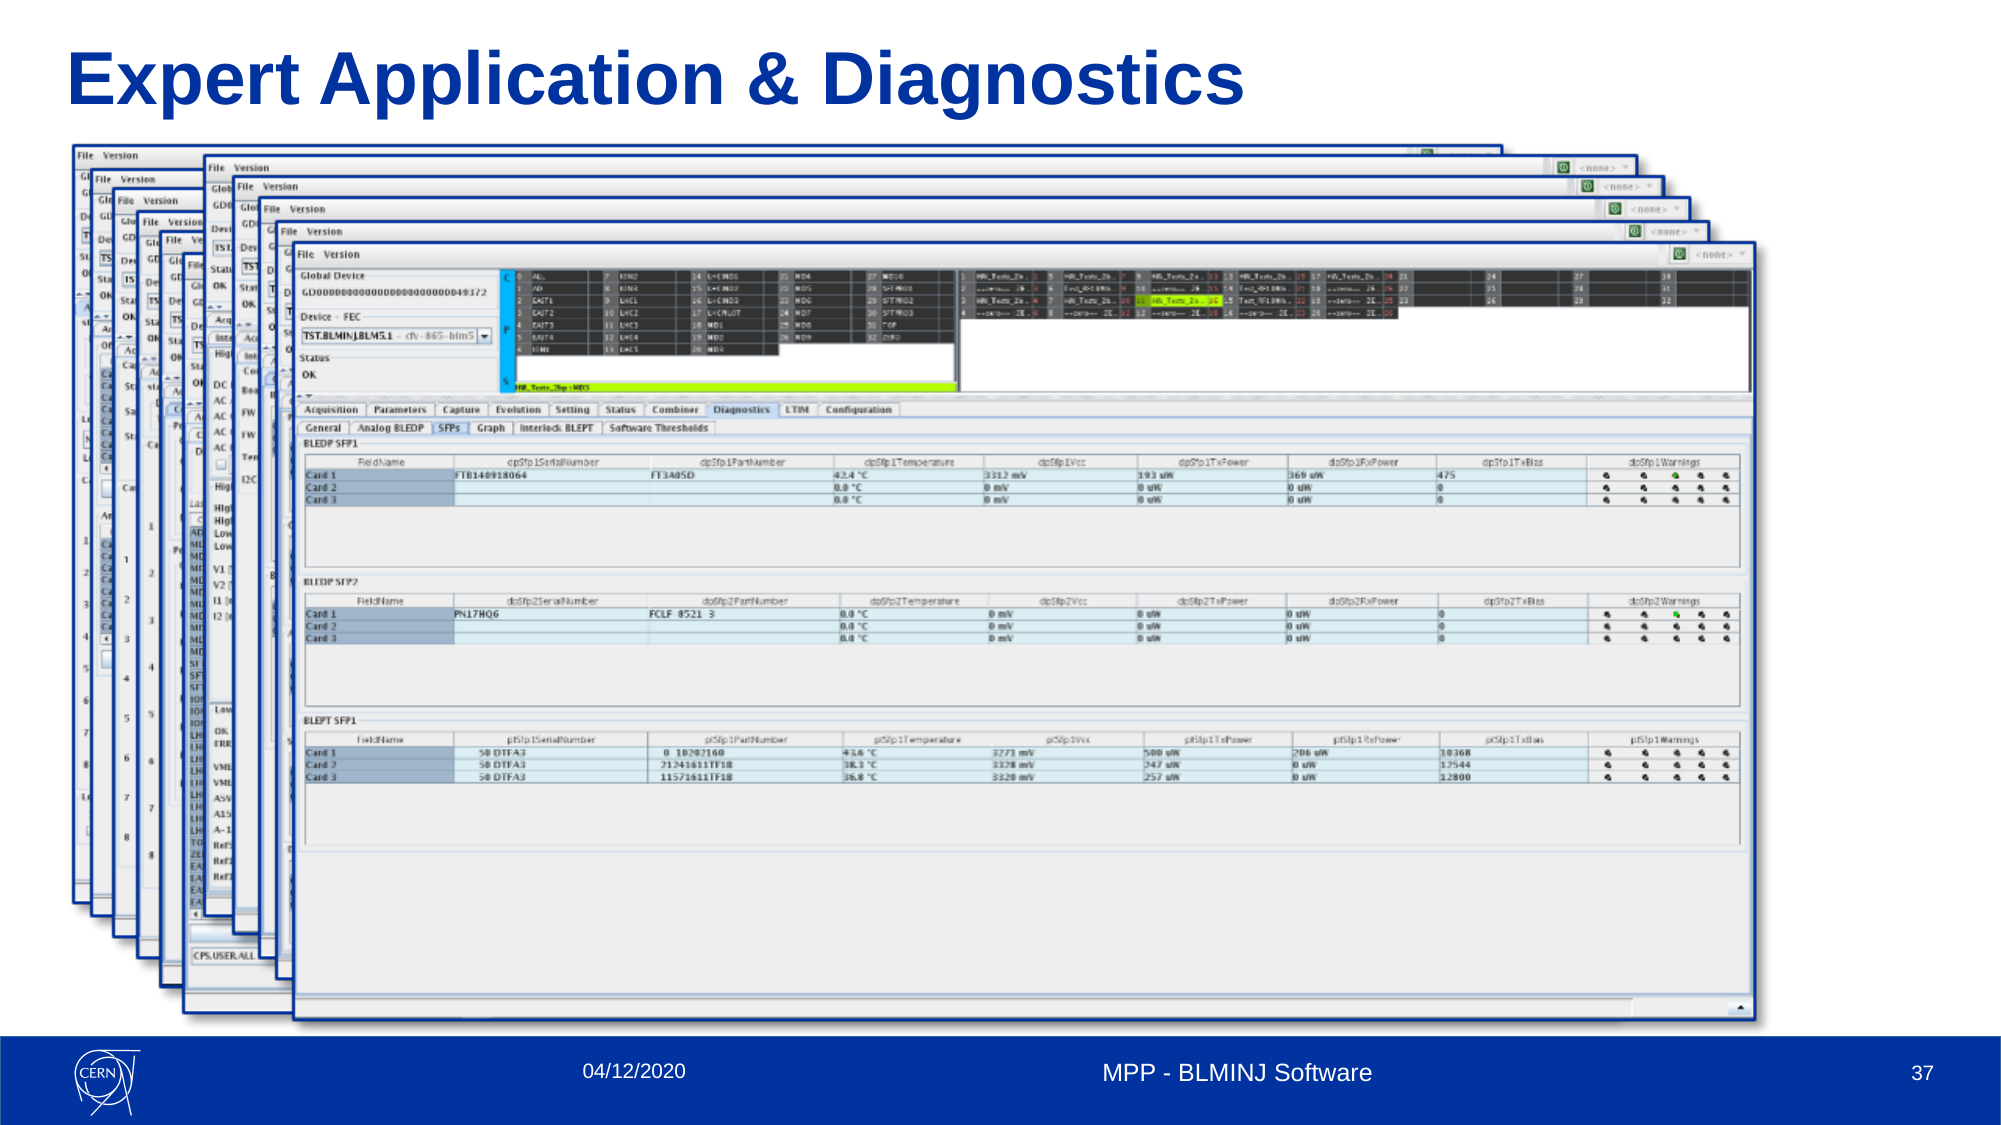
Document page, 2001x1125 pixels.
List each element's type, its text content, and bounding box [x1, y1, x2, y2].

title Expert Application & Diagnostics [66, 44, 1934, 135]
picture [1, 138, 2000, 1125]
slide_number 37 [1822, 1042, 1935, 1103]
slide_number 04/12/2020 [571, 1042, 686, 1102]
footer MPP - BLMINJ Software [698, 1042, 1777, 1103]
